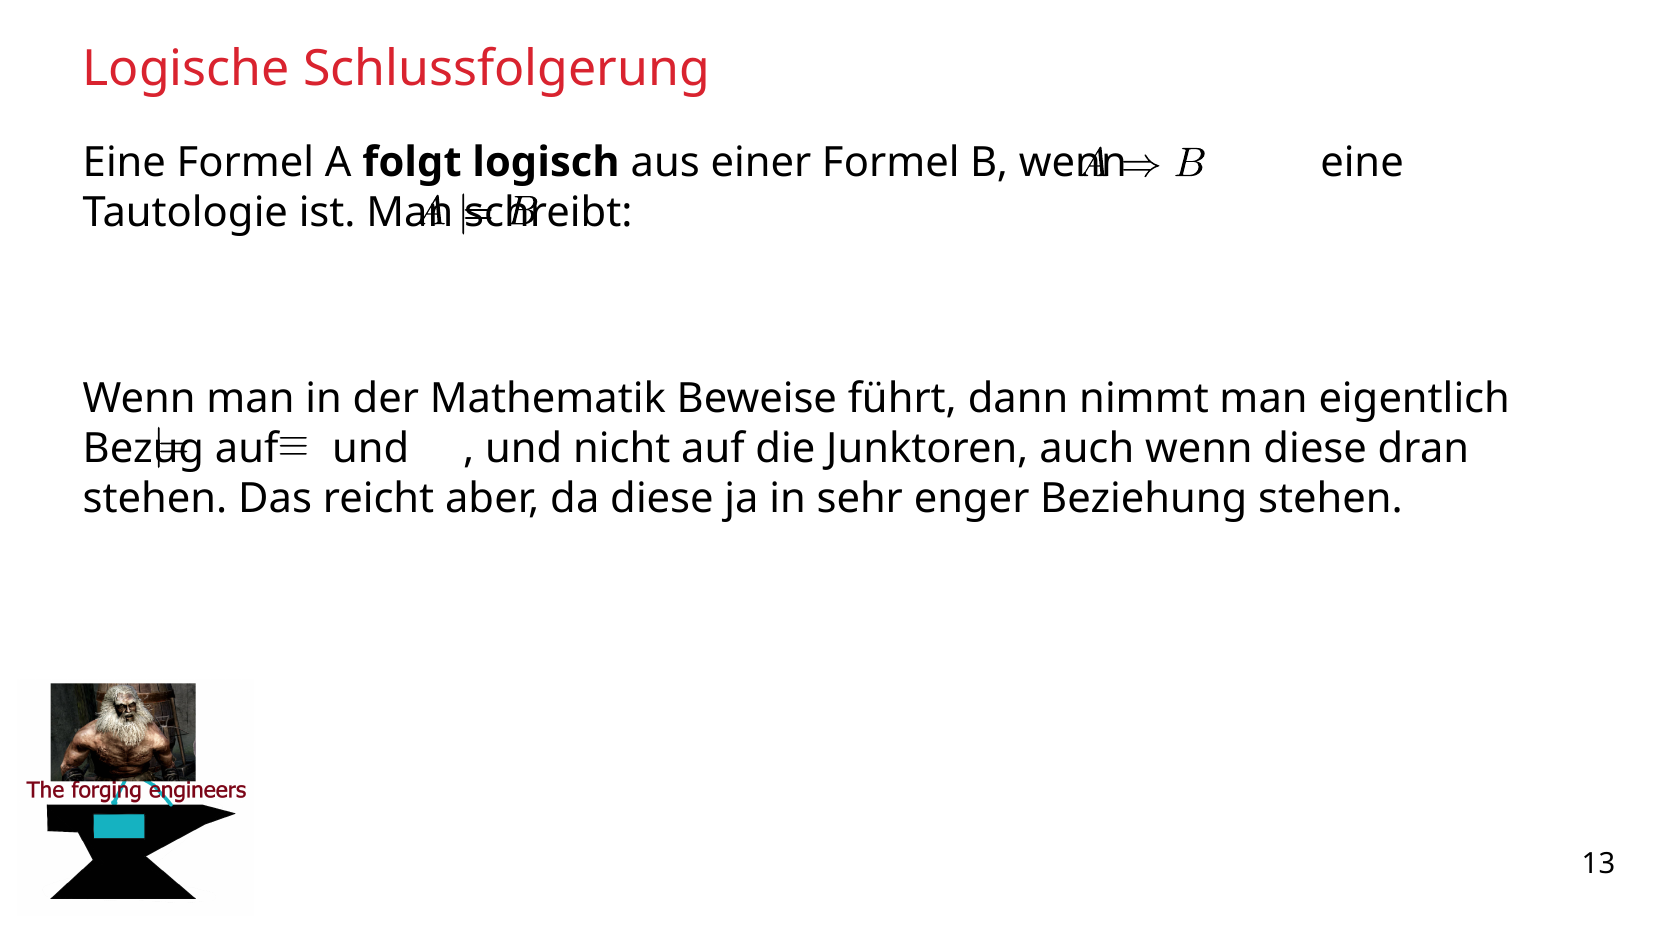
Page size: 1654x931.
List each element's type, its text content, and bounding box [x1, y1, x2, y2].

title Logische Schlussfolgerung [82, 37, 1571, 95]
picture [151, 425, 189, 470]
picture [413, 191, 539, 237]
text_box Wenn man in der Mathematik Beweise führt, dann nimmt man eigentlich Bezug auf und , und nicht auf die Junktoren, auch wenn diese dran stehen. Das reicht aber, da diese ja in sehr enger Beziehung stehen. [82, 371, 1571, 485]
picture [277, 437, 308, 457]
text_box Eine Formel A folgt logisch aus einer Formel B, wenn eine Tautologie ist. Man schreibt: [82, 134, 1571, 249]
picture [17, 679, 254, 916]
picture [1077, 146, 1205, 178]
